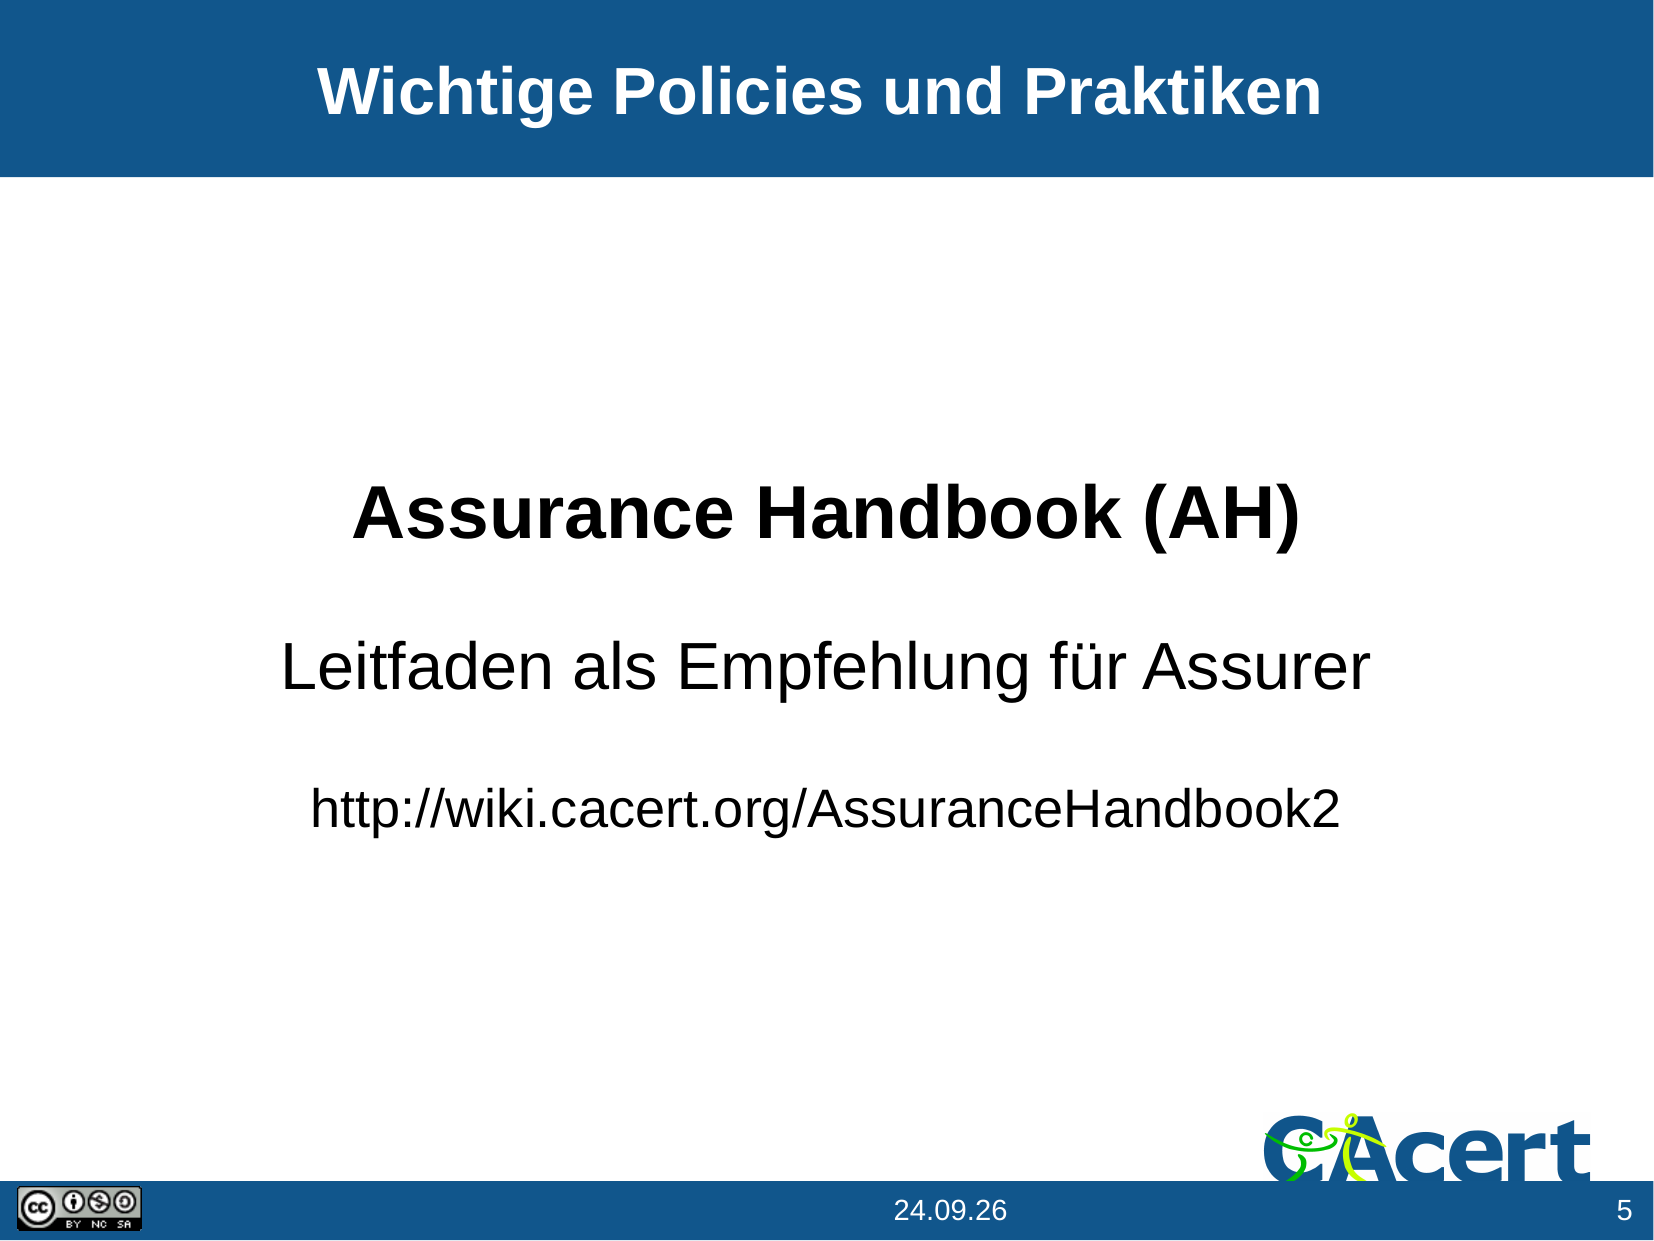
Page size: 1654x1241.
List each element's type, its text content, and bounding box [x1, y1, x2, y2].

picture [1263, 1112, 1591, 1181]
subtitle Assurance Handbook (AH) Leitfaden als Empfehlung für Assurer http://wiki.cacert.org/AssuranceHandbook2 [82, 225, 1571, 1084]
picture [17, 1186, 142, 1231]
title Wichtige Policies und Praktiken [76, 17, 1565, 166]
